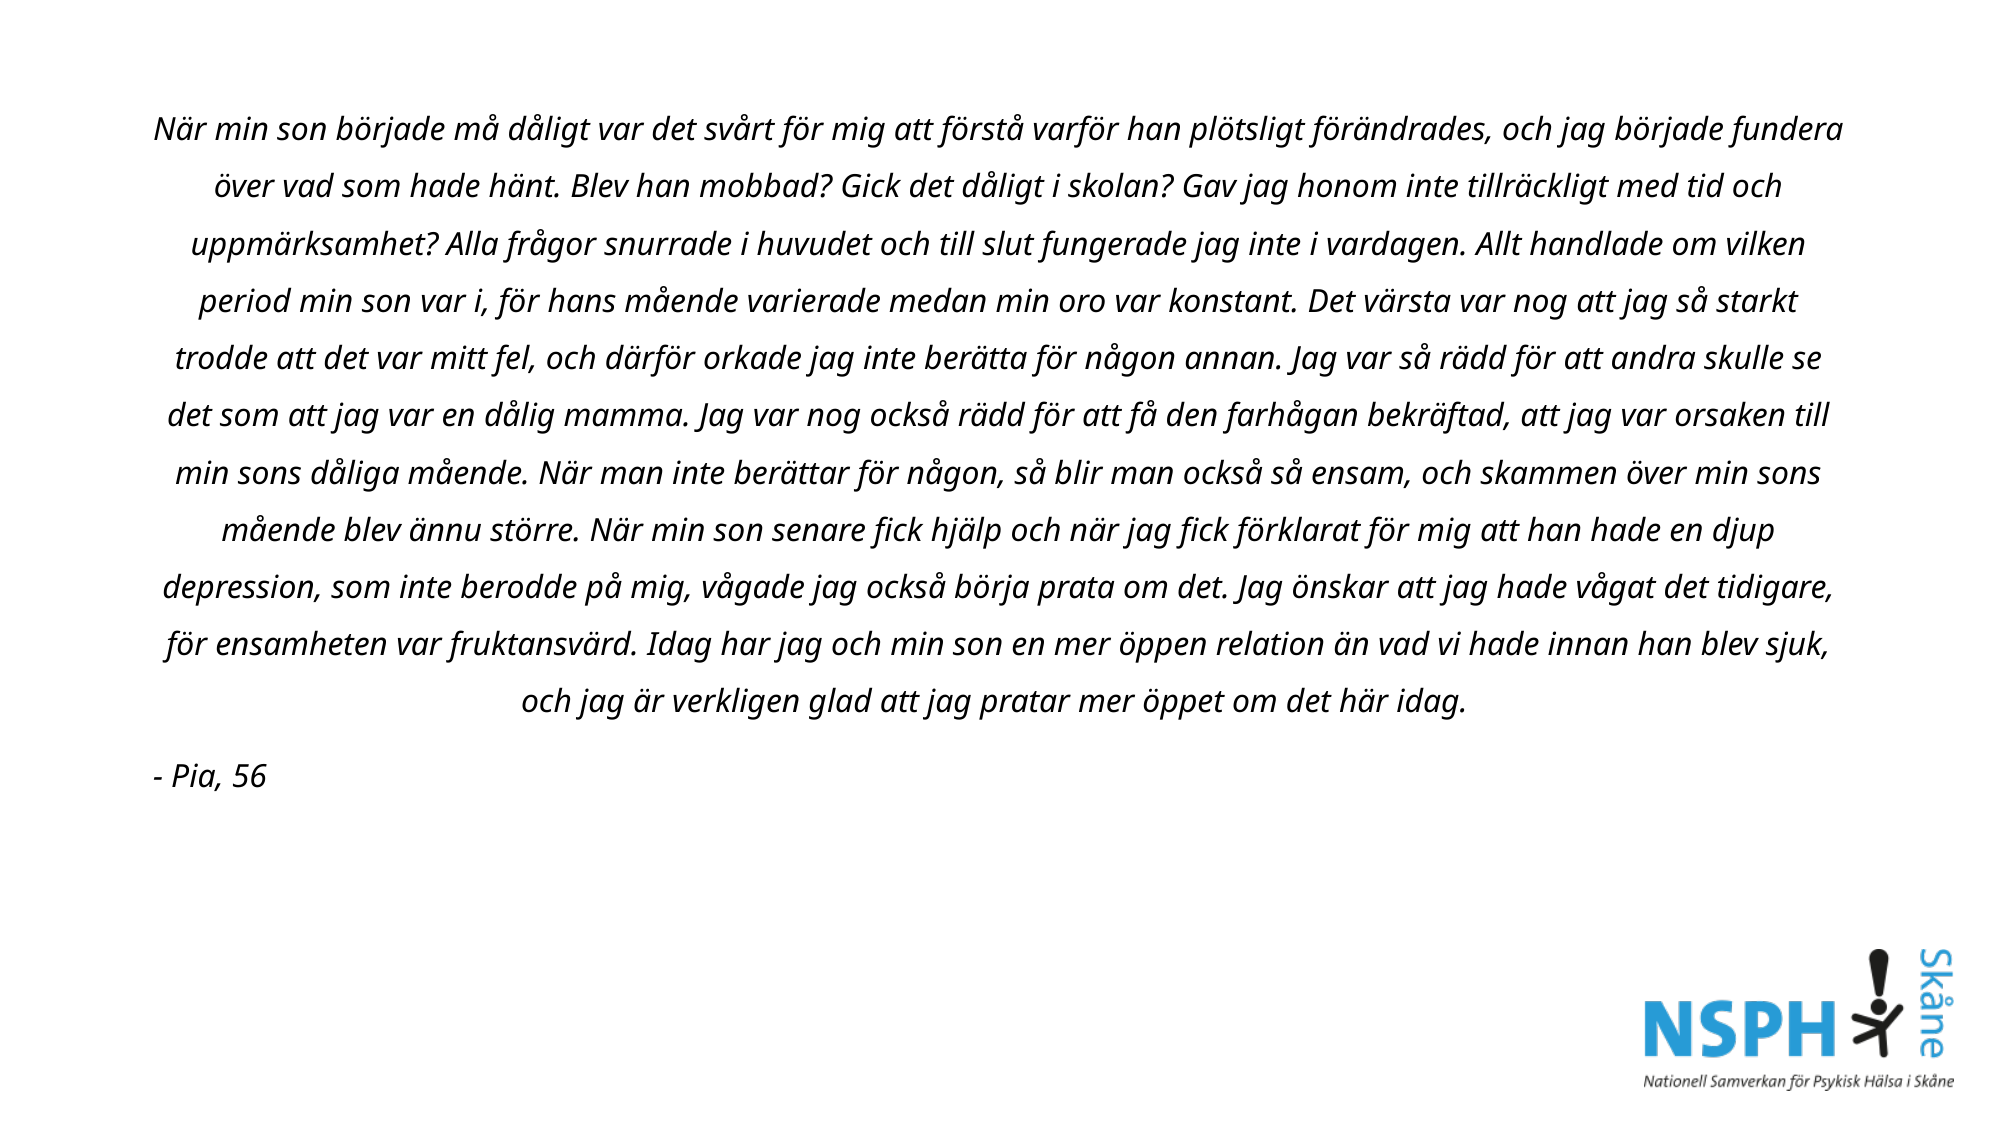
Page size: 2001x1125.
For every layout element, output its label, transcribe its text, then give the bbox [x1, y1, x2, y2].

picture [1644, 949, 1954, 1091]
list När min son började må dåligt var det svårt för mig att förstå varför han plötsligt förändrades, och jag började fundera över vad som hade hänt. Blev han mobbad? Gick det dåligt i skolan? Gav jag honom inte tillräckligt med tid och uppmärksamhet? Alla frågor snurrade i huvudet och till slut fungerade jag inte i vardagen. Allt handlade om vilken period min son var i, för hans mående varierade medan min oro var konstant. Det värsta var nog att jag så starkt trodde att det var mitt fel, och därför orkade jag inte berätta för någon annan. Jag var så rädd för att andra skulle se det som att jag var en dålig mamma. Jag var nog också rädd för att få den farhågan bekräftad, att jag var orsaken till min sons dåliga mående. När man inte berättar för någon, så blir man också så ensam, och skammen över min sons mående blev ännu större. När min son senare fick hjälp och när jag fick förklarat för mig att han hade en djup depression, som inte berodde på mig, vågade jag också börja prata om det. Jag önskar att jag hade vågat det tidigare, för ensamheten var fruktansvärd. Idag har jag och min son en mer öppen relation än vad vi hade innan han blev sjuk, och jag är verkligen glad att jag pratar mer öppet om det här idag. - Pia, 56 [138, 82, 1862, 806]
